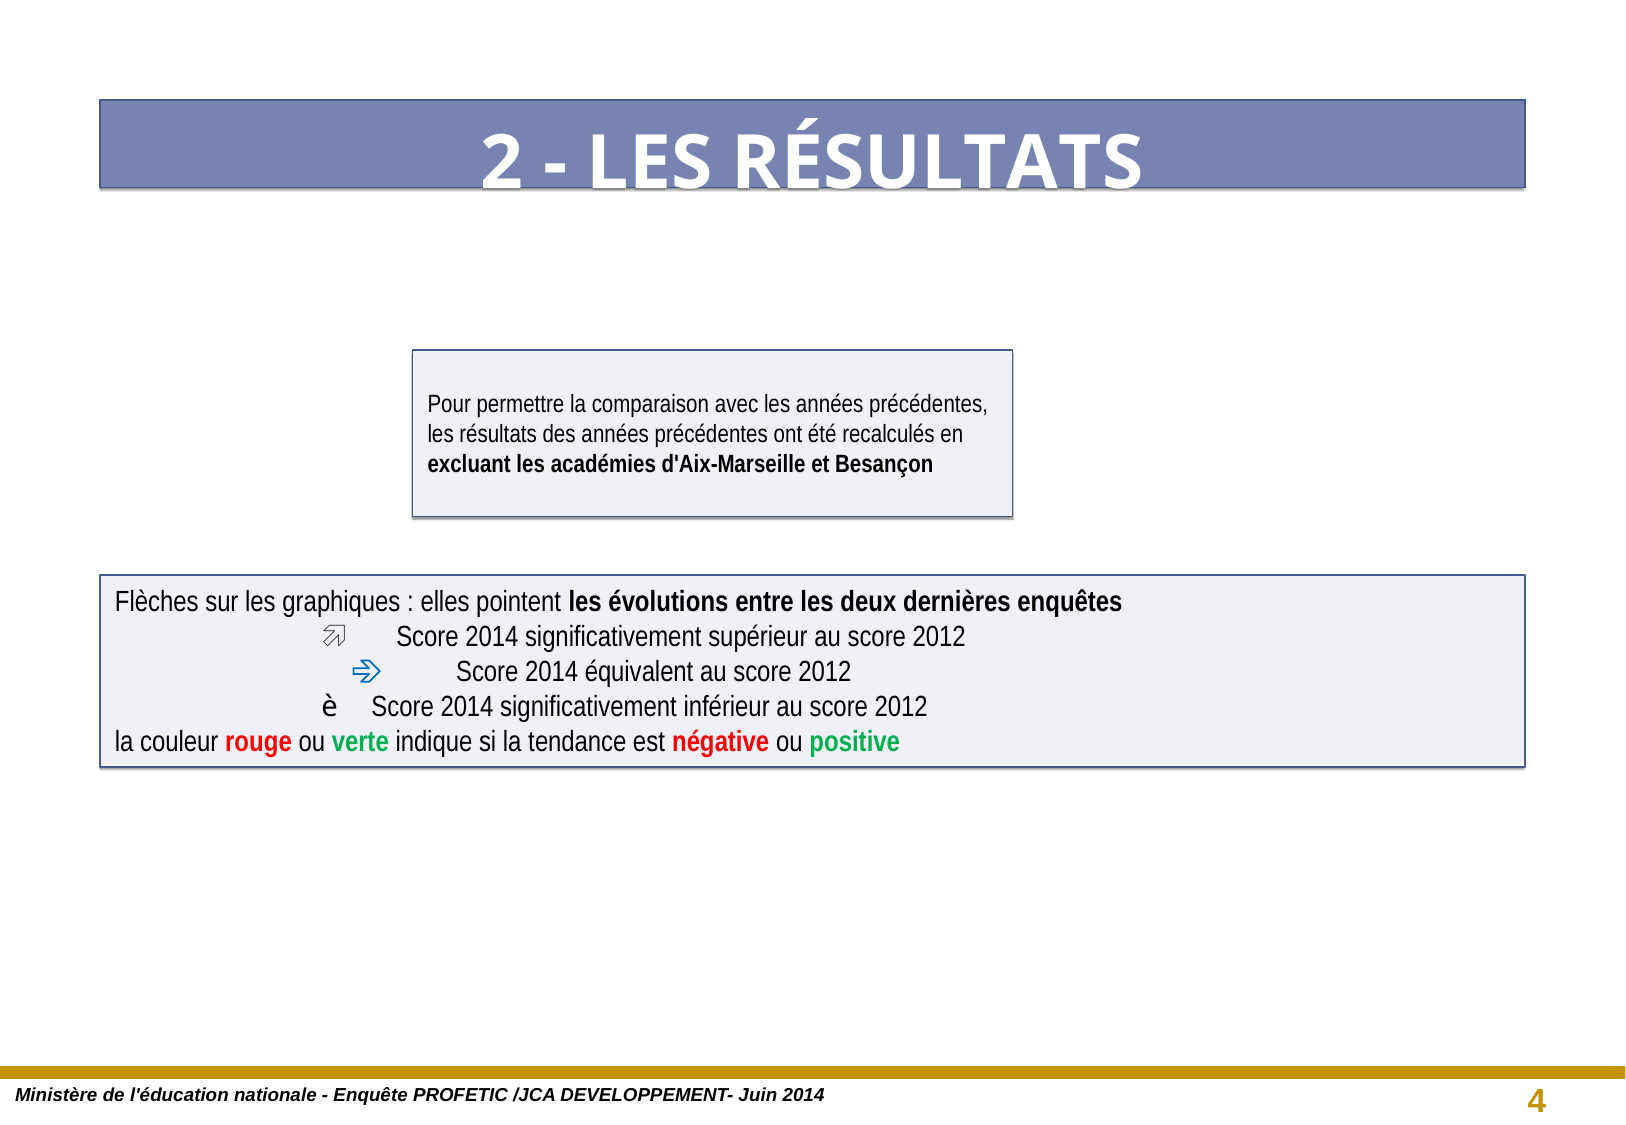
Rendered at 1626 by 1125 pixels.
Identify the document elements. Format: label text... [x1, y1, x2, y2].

text_box Ministère de l'éducation nationale - Enquête PROFETIC /JCA DEVELOPPEMENT- Juin 2014 [0, 1074, 1501, 1125]
title 2 - Les résultats [99, 99, 1525, 300]
text_box Flèches sur les graphiques : elles pointent les évolutions entre les deux dernières enquêtes  Score 2014 significativement supérieur au score 2012  Score 2014 équivalent au score 2012 Score 2014 significativement inférieur au score 2012 la couleur rouge ou verte indique si la tendance est négative ou positive [99, 575, 1525, 767]
text_box 4 [1512, 1071, 1625, 1125]
text_box Pour permettre la comparaison avec les années précédentes, les résultats des années précédentes ont été recalculés en excluant les académies d'Aix-Marseille et Besançon [412, 350, 1013, 517]
